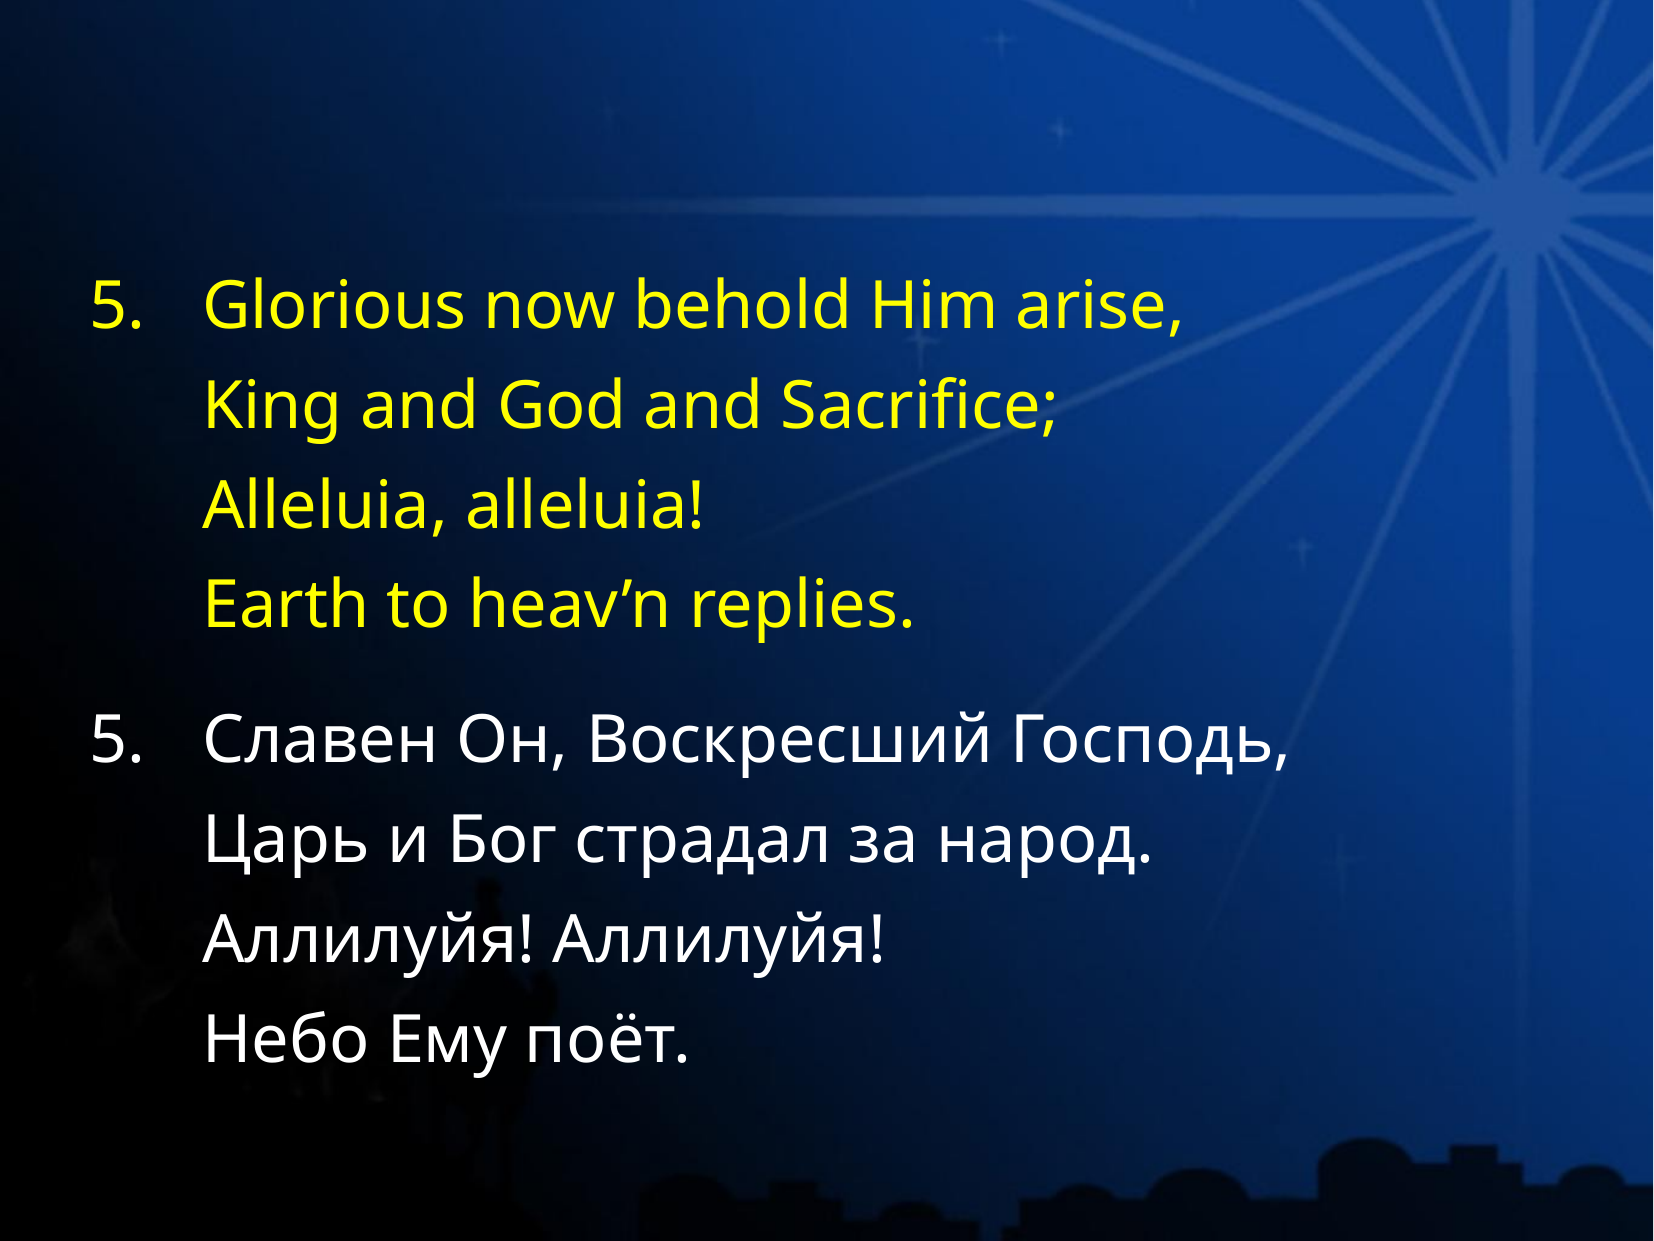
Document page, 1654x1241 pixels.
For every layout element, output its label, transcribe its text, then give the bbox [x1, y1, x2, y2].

text_box 5. Glorious now behold Him arise, King and God and Sacrifice; Alleluia, alleluia! Earth to heav’n replies. [75, 150, 1576, 638]
text_box 5. Славен Он, Воскресший Господь, Царь и Бог страдал за народ. Аллилуйя! Аллилуйя! Небо Ему поёт. [75, 675, 1576, 1163]
picture [0, 0, 1654, 1241]
